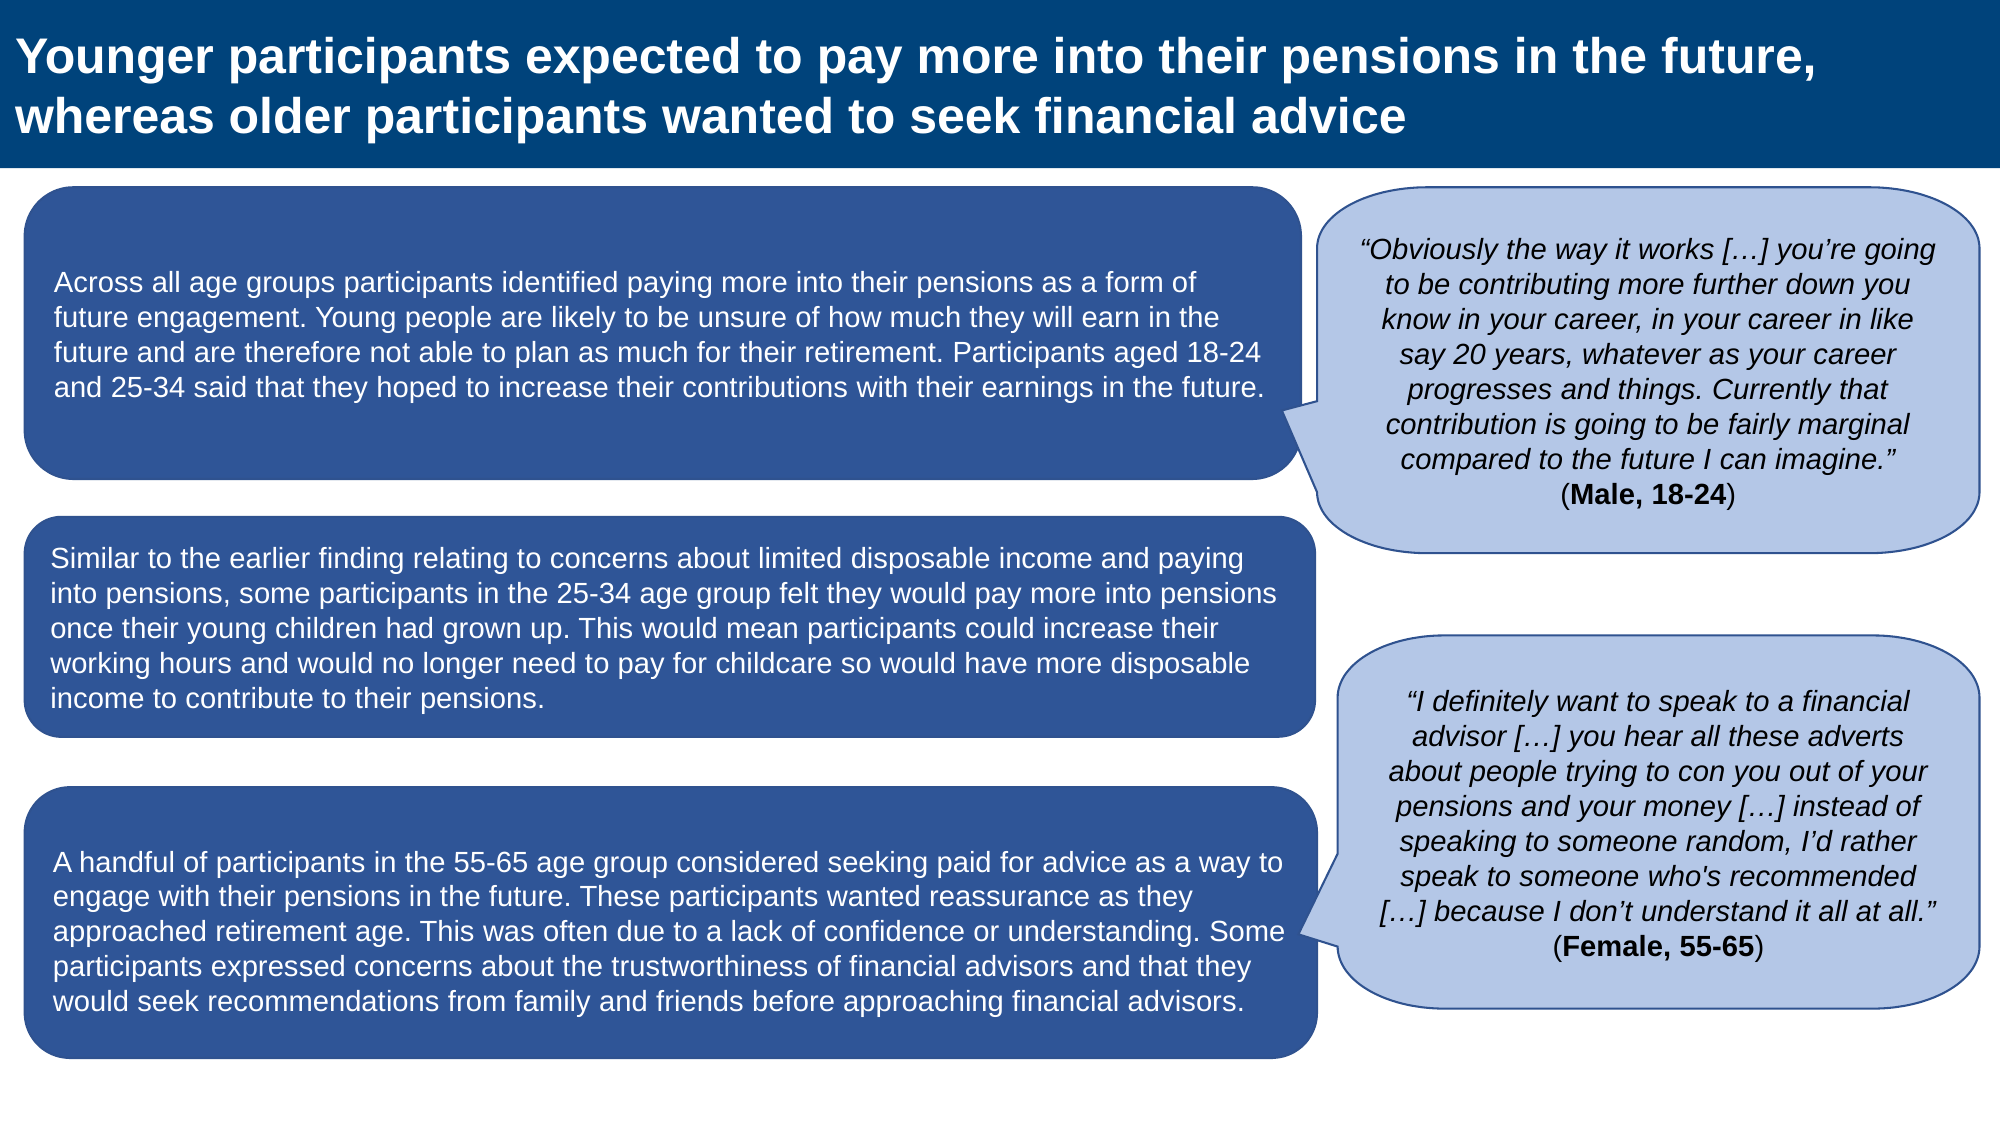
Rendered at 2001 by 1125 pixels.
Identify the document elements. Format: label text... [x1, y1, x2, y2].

text_box Across all age groups participants identified paying more into their pensions as a form of future engagement. Young people are likely to be unsure of how much they will earn in the future and are therefore not able to plan as much for their retirement. Participants aged 18-24 and 25-34 said that they hoped to increase their contributions with their earnings in the future. [24, 187, 1301, 479]
text_box Similar to the earlier finding relating to concerns about limited disposable income and paying into pensions, some participants in the 25-34 age group felt they would pay more into pensions once their young children had grown up. This would mean participants could increase their working hours and would no longer need to pay for childcare so would have more disposable income to contribute to their pensions. [24, 516, 1316, 737]
text_box “Obviously the way it works […] you’re going to be contributing more further down you know in your career, in your career in like say 20 years, whatever as your career progresses and things. Currently that contribution is going to be fairly marginal compared to the future I can imagine.” (Male, 18-24) [1281, 187, 1980, 554]
text_box A handful of participants in the 55-65 age group considered seeking paid for advice as a way to engage with their pensions in the future. These participants wanted reassurance as they approached retirement age. This was often due to a lack of confidence or understanding. Some participants expressed concerns about the trustworthiness of financial advisors and that they would seek recommendations from family and friends before approaching financial advisors. [24, 787, 1318, 1058]
text_box “I definitely want to speak to a financial advisor […] you hear all these adverts about people trying to con you out of your pensions and your money […] instead of speaking to someone random, I’d rather speak to someone who's recommended […] because I don’t understand it all at all.” (Female, 55-65) [1298, 635, 1980, 1009]
title Younger participants expected to pay more into their pensions in the future, whereas older participants wanted to seek financial advice [0, 0, 2000, 169]
